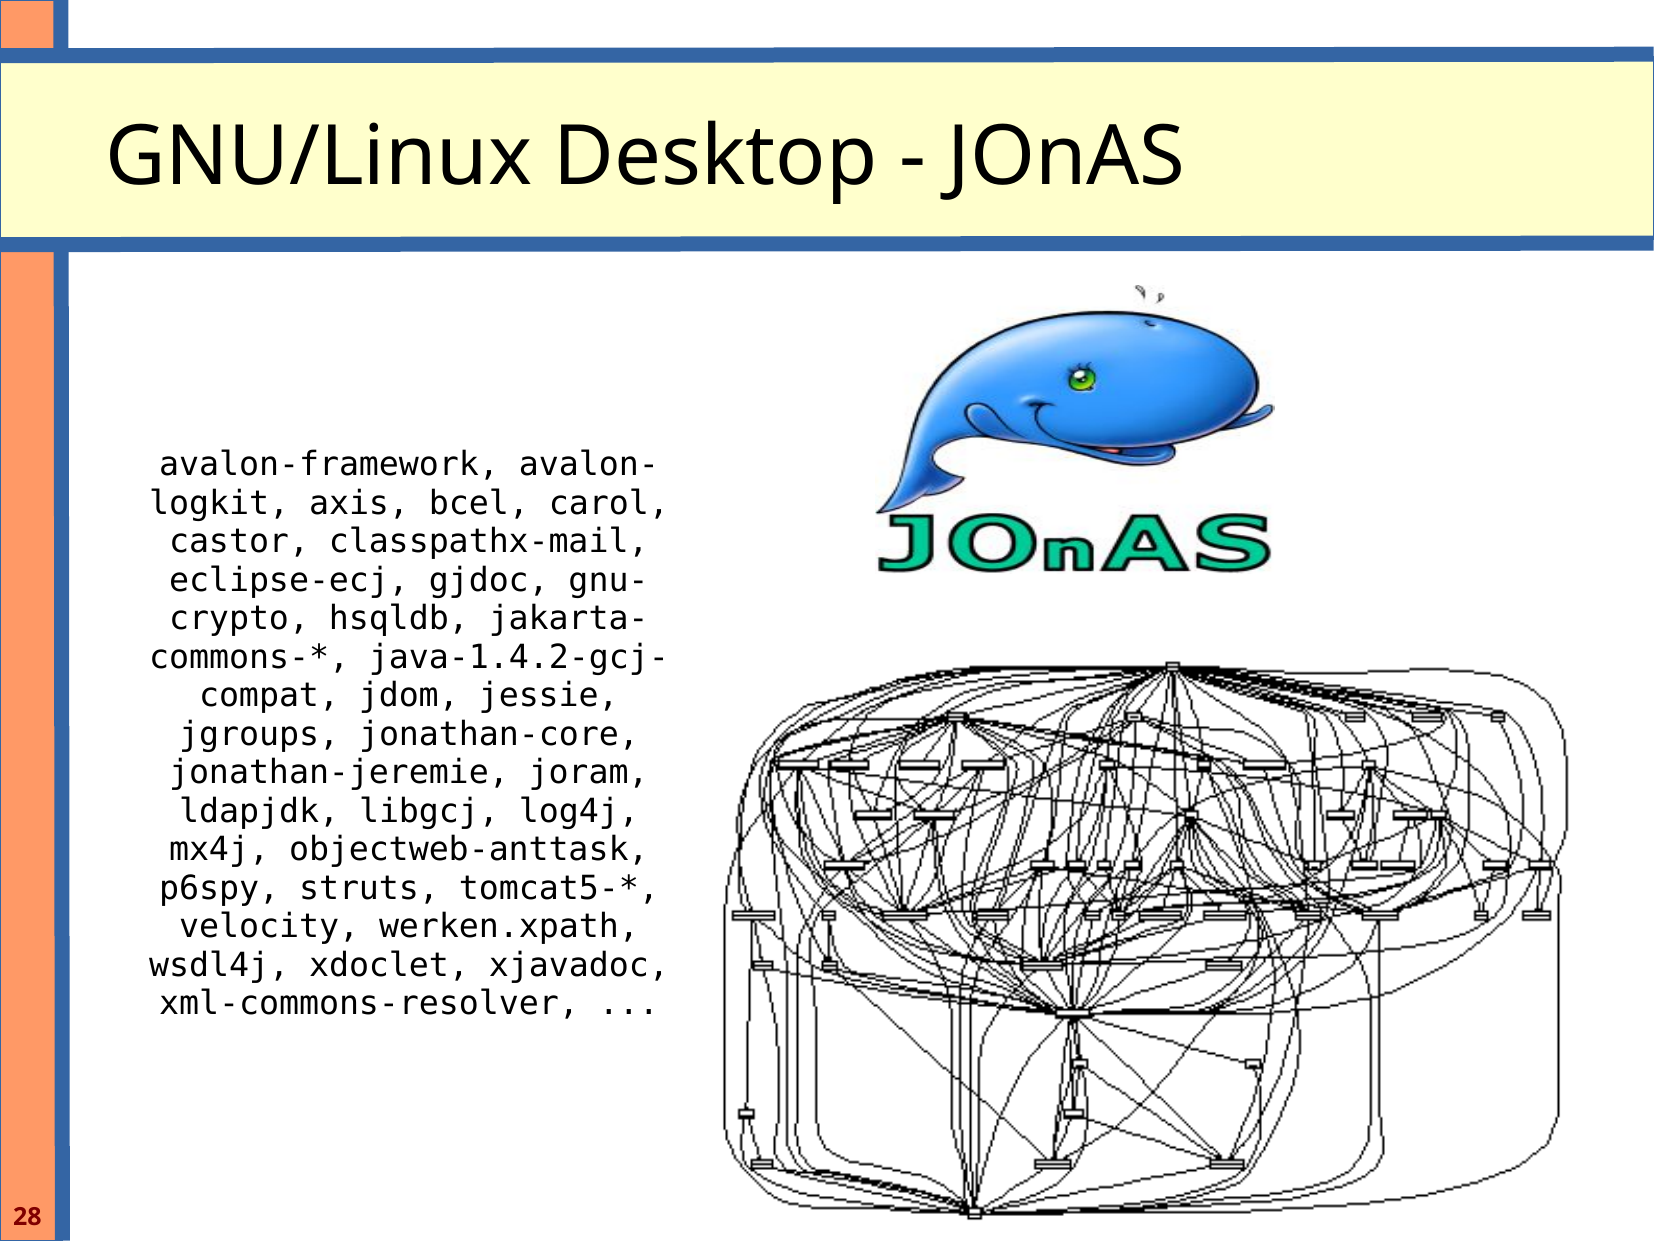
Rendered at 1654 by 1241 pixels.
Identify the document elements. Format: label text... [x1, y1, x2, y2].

picture [699, 608, 1583, 1241]
title GNU/Linux Desktop - JOnAS [105, 93, 1605, 212]
picture [875, 285, 1275, 574]
subtitle avalon-framework, avalon-logkit, axis, bcel, carol, castor, classpathx-mail, eclipse-ecj, gjdoc, gnu-crypto, hsqldb, jakarta-commons-*, java-1.4.2-gcj-compat, jdom, jessie, jgroups, jonathan-core, jonathan-jeremie, joram, ldapjdk, libgcj, log4j, mx4j, objectweb-anttask, p6spy, struts, tomcat5-*, velocity, werken.xpath, wsdl4j, xdoclet, xjavadoc, xml-commons-resolver, ... [135, 341, 683, 1127]
